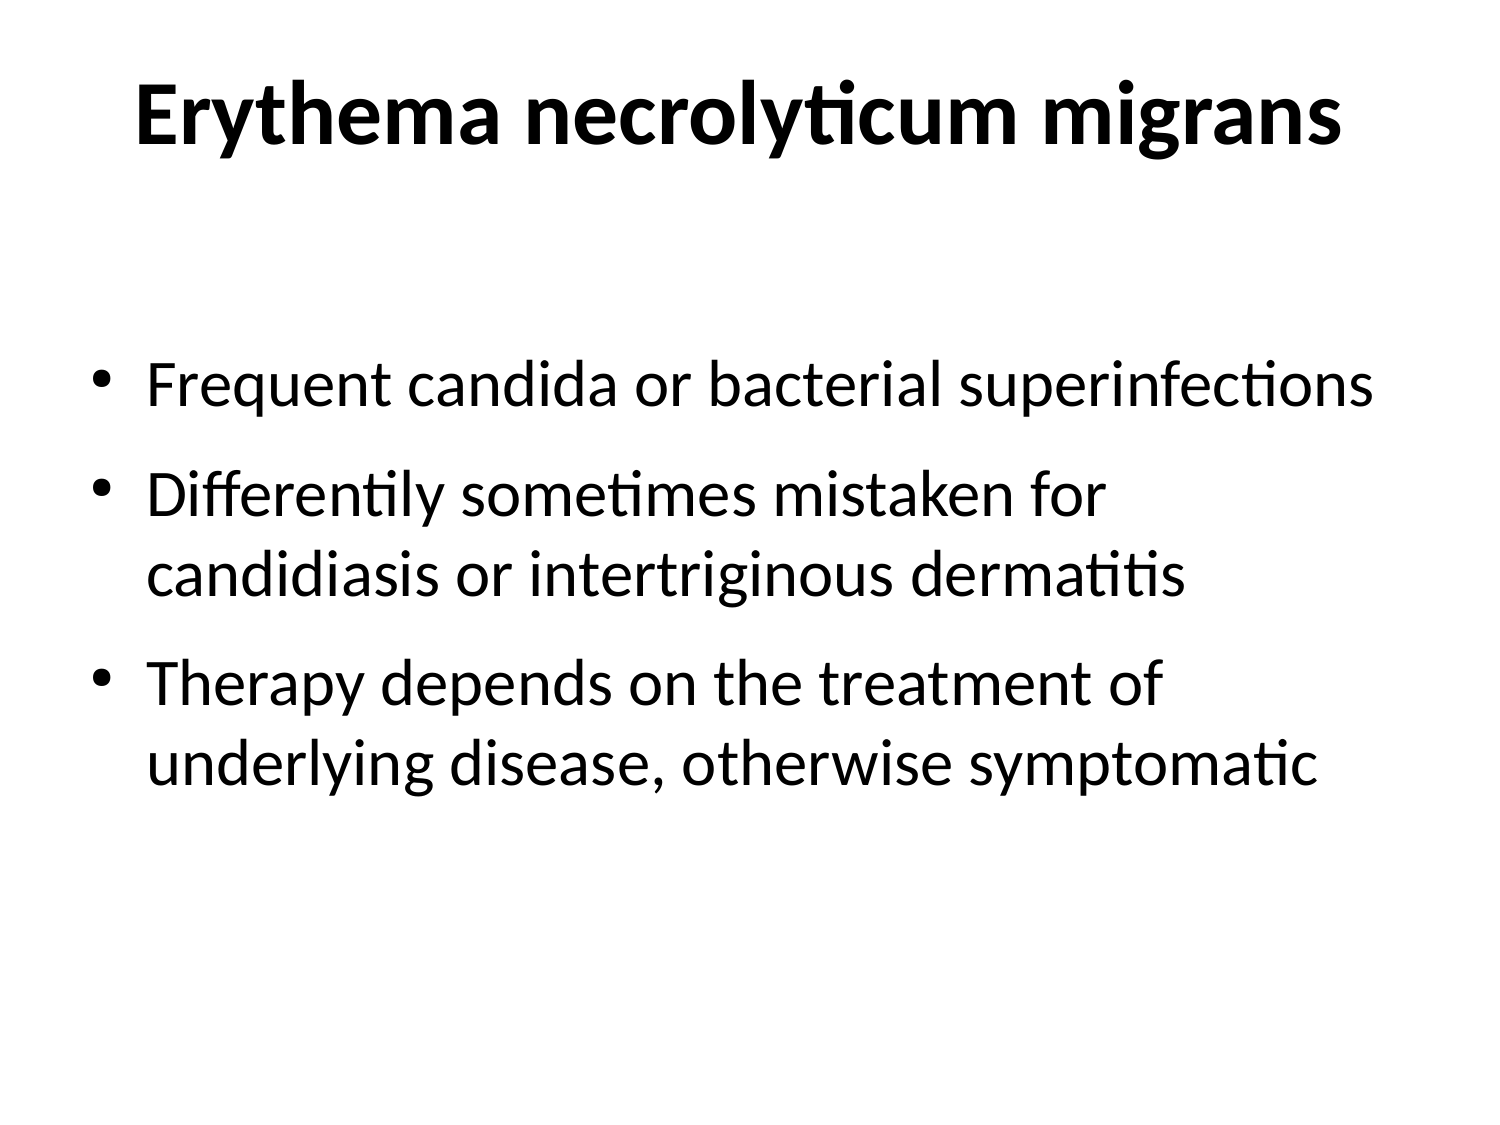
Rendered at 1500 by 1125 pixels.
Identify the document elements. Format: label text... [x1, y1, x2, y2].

list Frequent candida or bacterial superinfections Differentily sometimes mistaken for candidiasis or intertriginous dermatitis Therapy depends on the treatment of underlying disease, otherwise symptomatic [75, 332, 1425, 1047]
title Erythema necrolyticum migrans [75, 45, 1425, 233]
